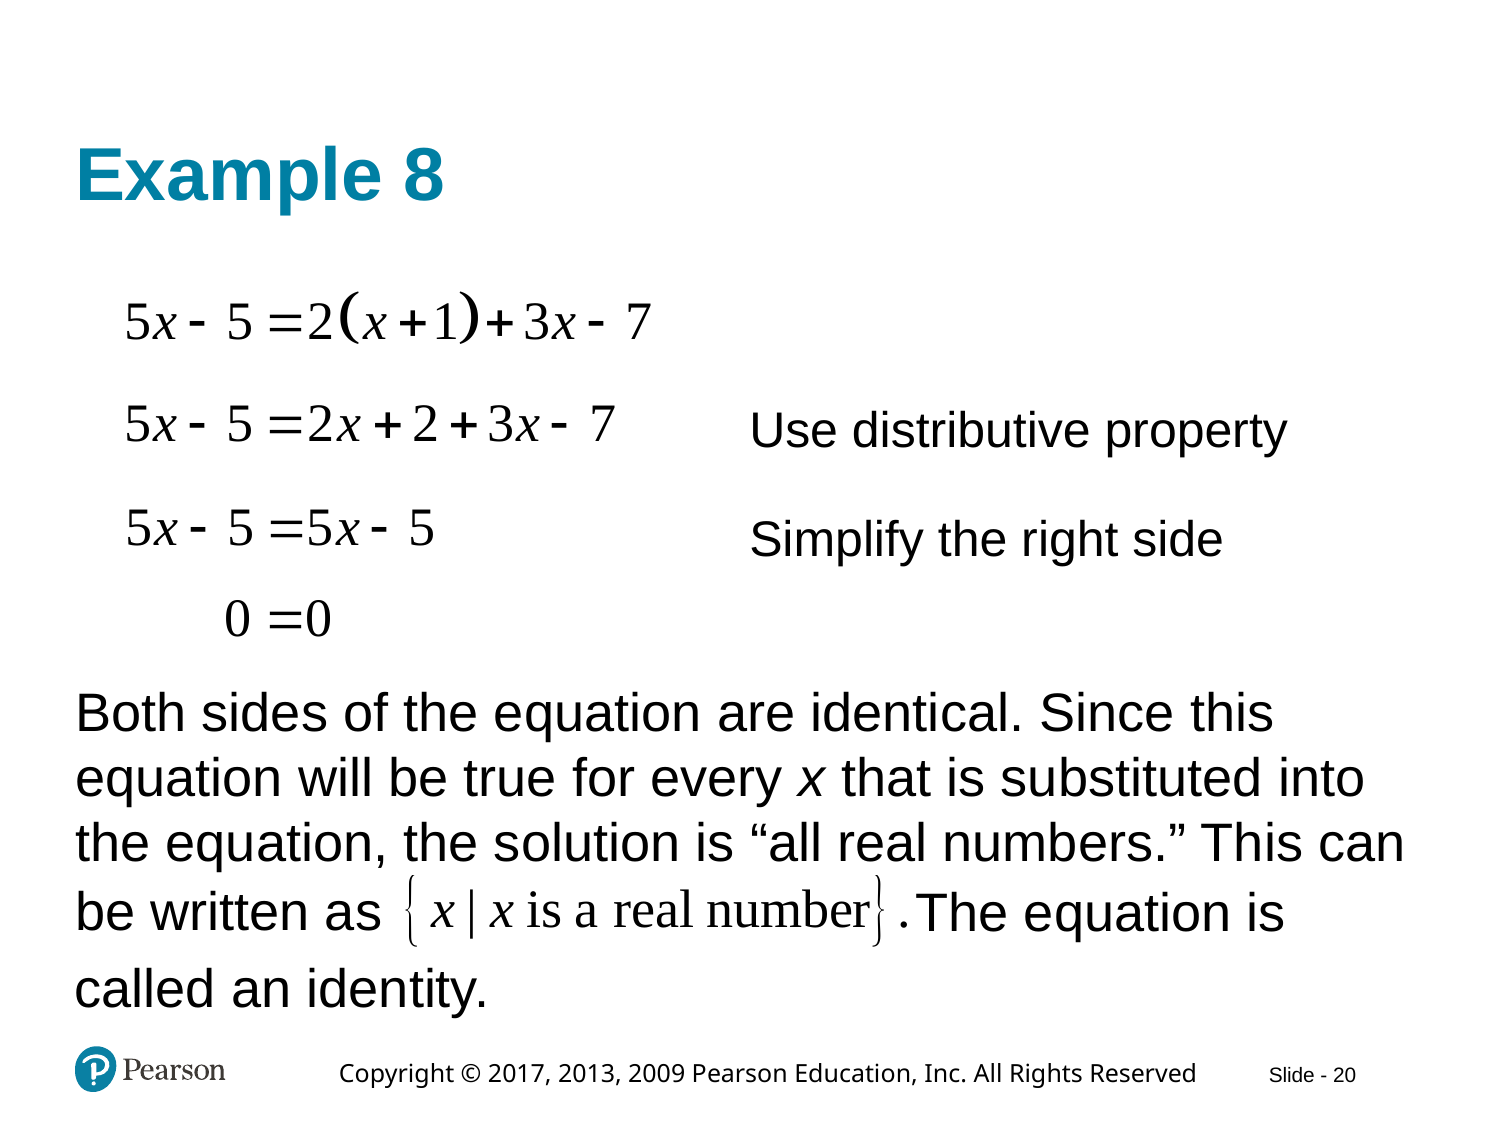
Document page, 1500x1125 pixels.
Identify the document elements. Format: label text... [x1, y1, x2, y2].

title Example 8 [75, 35, 1425, 216]
chart [123, 503, 439, 552]
list Simplify the right side [749, 506, 1337, 593]
chart [122, 399, 621, 448]
list called an identity. [74, 953, 513, 1029]
list Both sides of the equation are identical. Since this equation will be true for every x that is substituted into the equation, the solution is “all real numbers.” This can [75, 677, 1425, 869]
list be written as [75, 876, 388, 945]
chart [122, 287, 656, 365]
chart [222, 595, 335, 643]
chart [404, 875, 911, 953]
list The equation is [915, 877, 1303, 943]
list Use distributive property [749, 397, 1337, 463]
